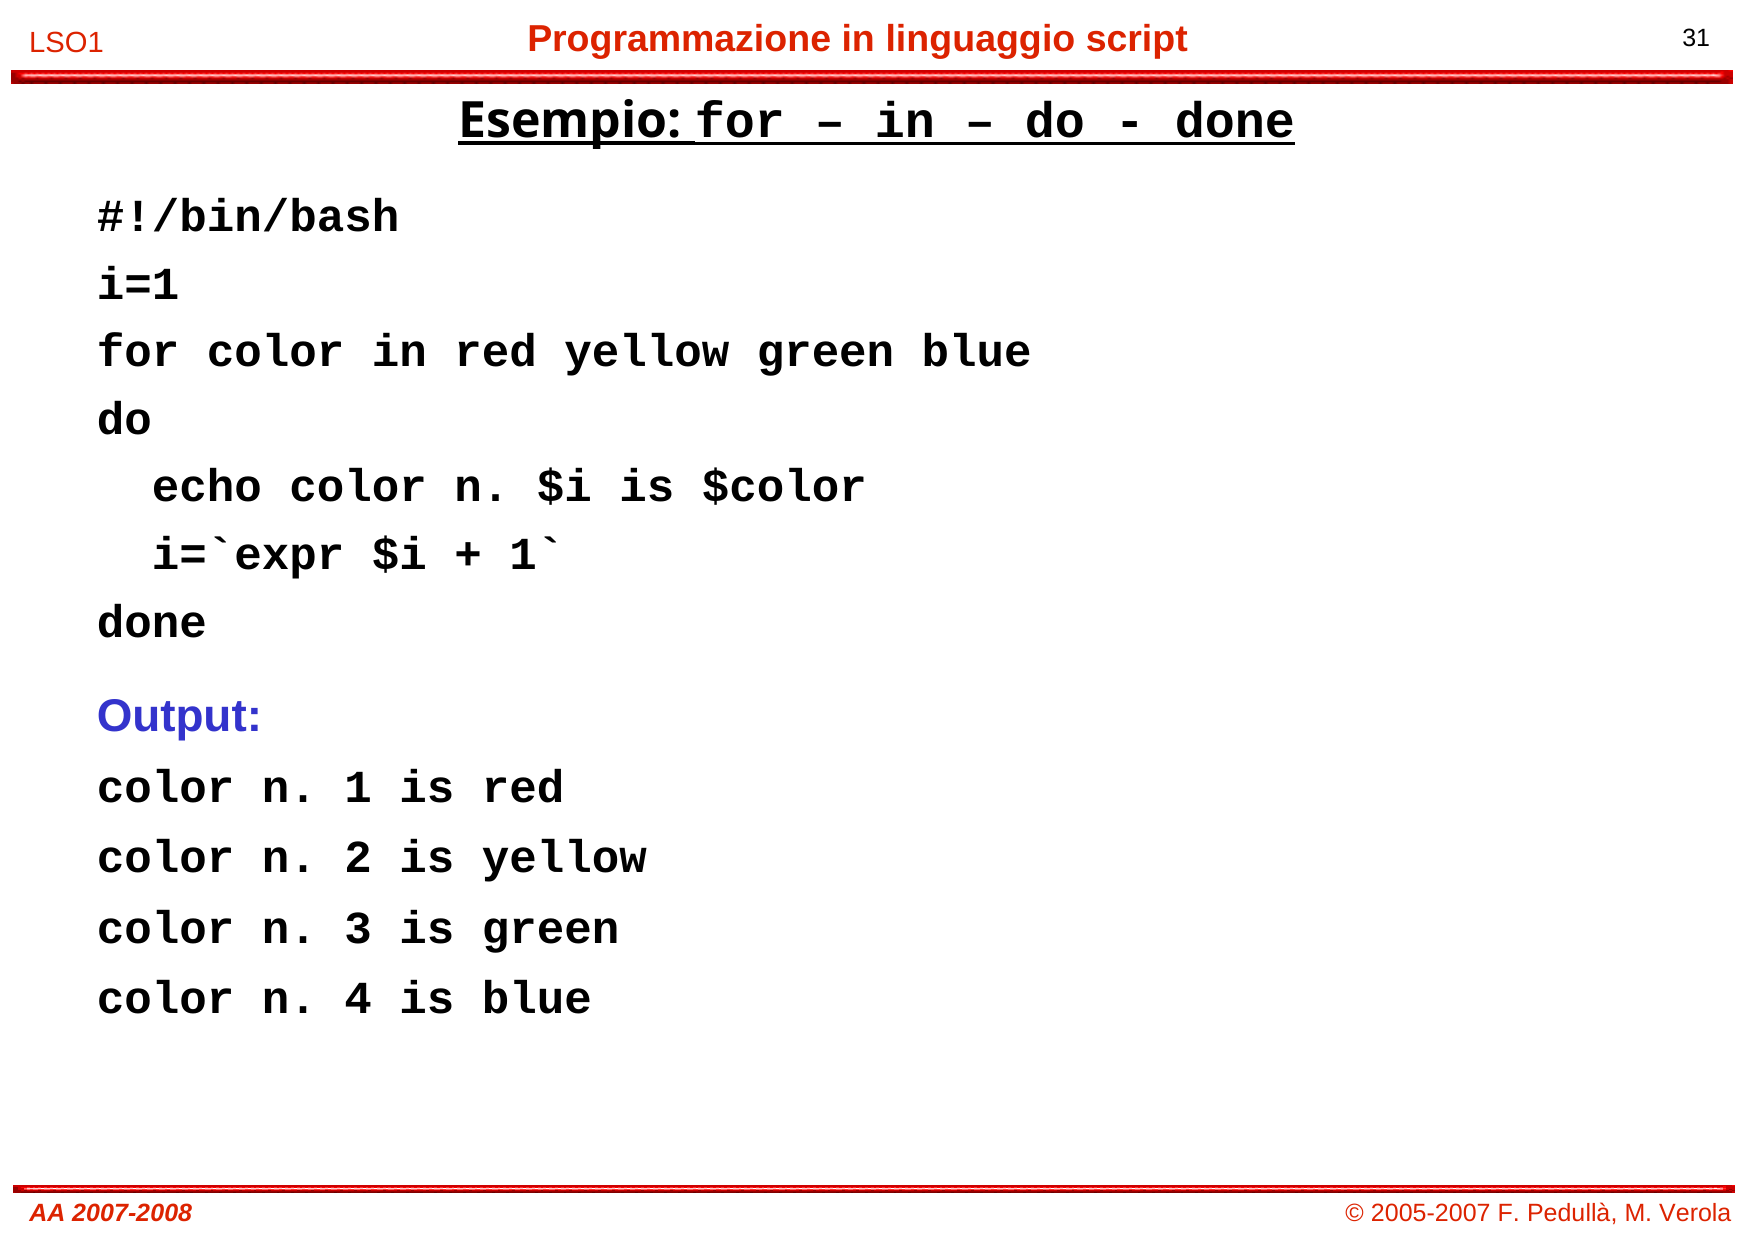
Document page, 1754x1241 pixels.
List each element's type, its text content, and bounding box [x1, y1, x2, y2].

title Esempio: for – in – do - done [428, 72, 1325, 168]
picture [11, 70, 1733, 84]
picture [13, 1185, 1735, 1193]
list #!/bin/bash i=1 for color in red yellow green blue do echo color n. $i is $color i=`expr $i + 1` done Output: color n. 1 is red color n. 2 is yellow color n. 3 is green color n. 4 is blue [82, 186, 1720, 1108]
